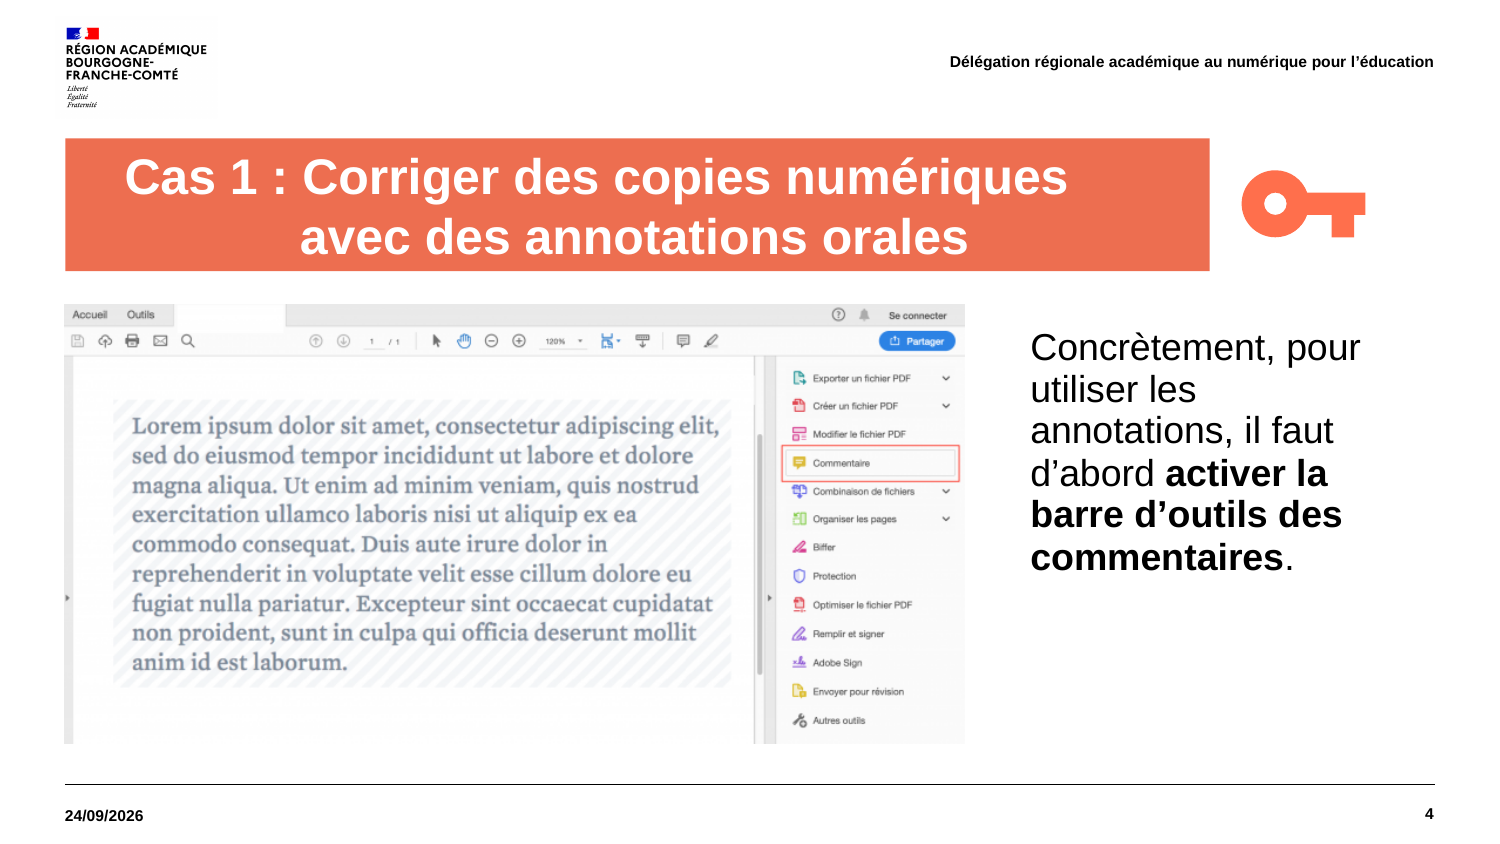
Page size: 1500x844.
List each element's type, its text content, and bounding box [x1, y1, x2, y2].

picture [55, 16, 218, 119]
text_box Cas 1 : Corriger des copies numériques avec des annotations orales [65, 138, 1210, 272]
text_box Délégation régionale académique au numérique pour l’éducation [470, 32, 1435, 90]
text_box [1241, 170, 1366, 238]
text_box <numéro> [1213, 784, 1434, 843]
text_box 18/02/2022 [64, 787, 251, 843]
picture [64, 304, 965, 744]
text_box Concrètement, pour utiliser les annotations, il faut d’abord activer la barre d’outils des commentaires. [1015, 318, 1410, 733]
